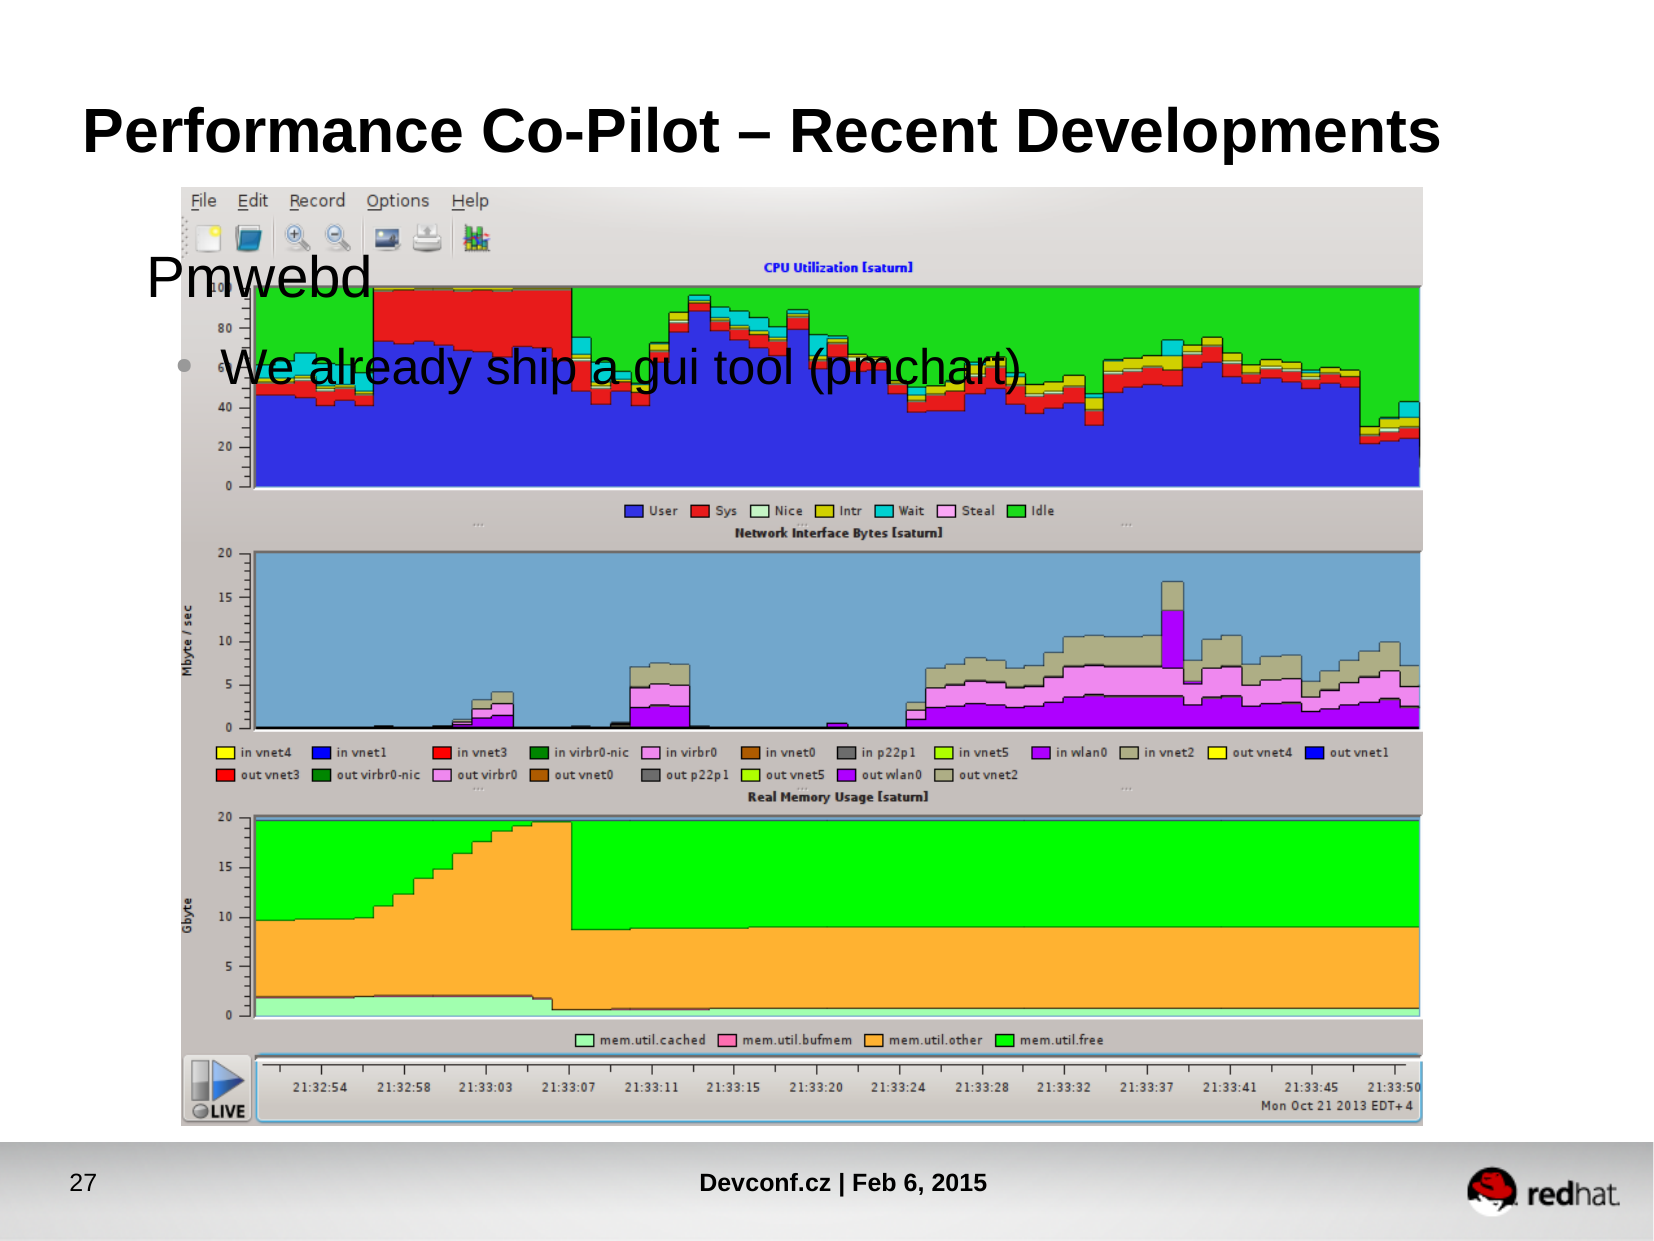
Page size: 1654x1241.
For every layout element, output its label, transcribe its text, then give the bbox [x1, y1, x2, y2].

picture [0, 1142, 1654, 1241]
picture [181, 1039, 1423, 1126]
picture [181, 187, 1423, 244]
list Pmwebd We already ship a gui tool (pmchart) [86, 244, 1576, 1039]
title Performance Co-Pilot – Recent Developments [82, 37, 1571, 226]
